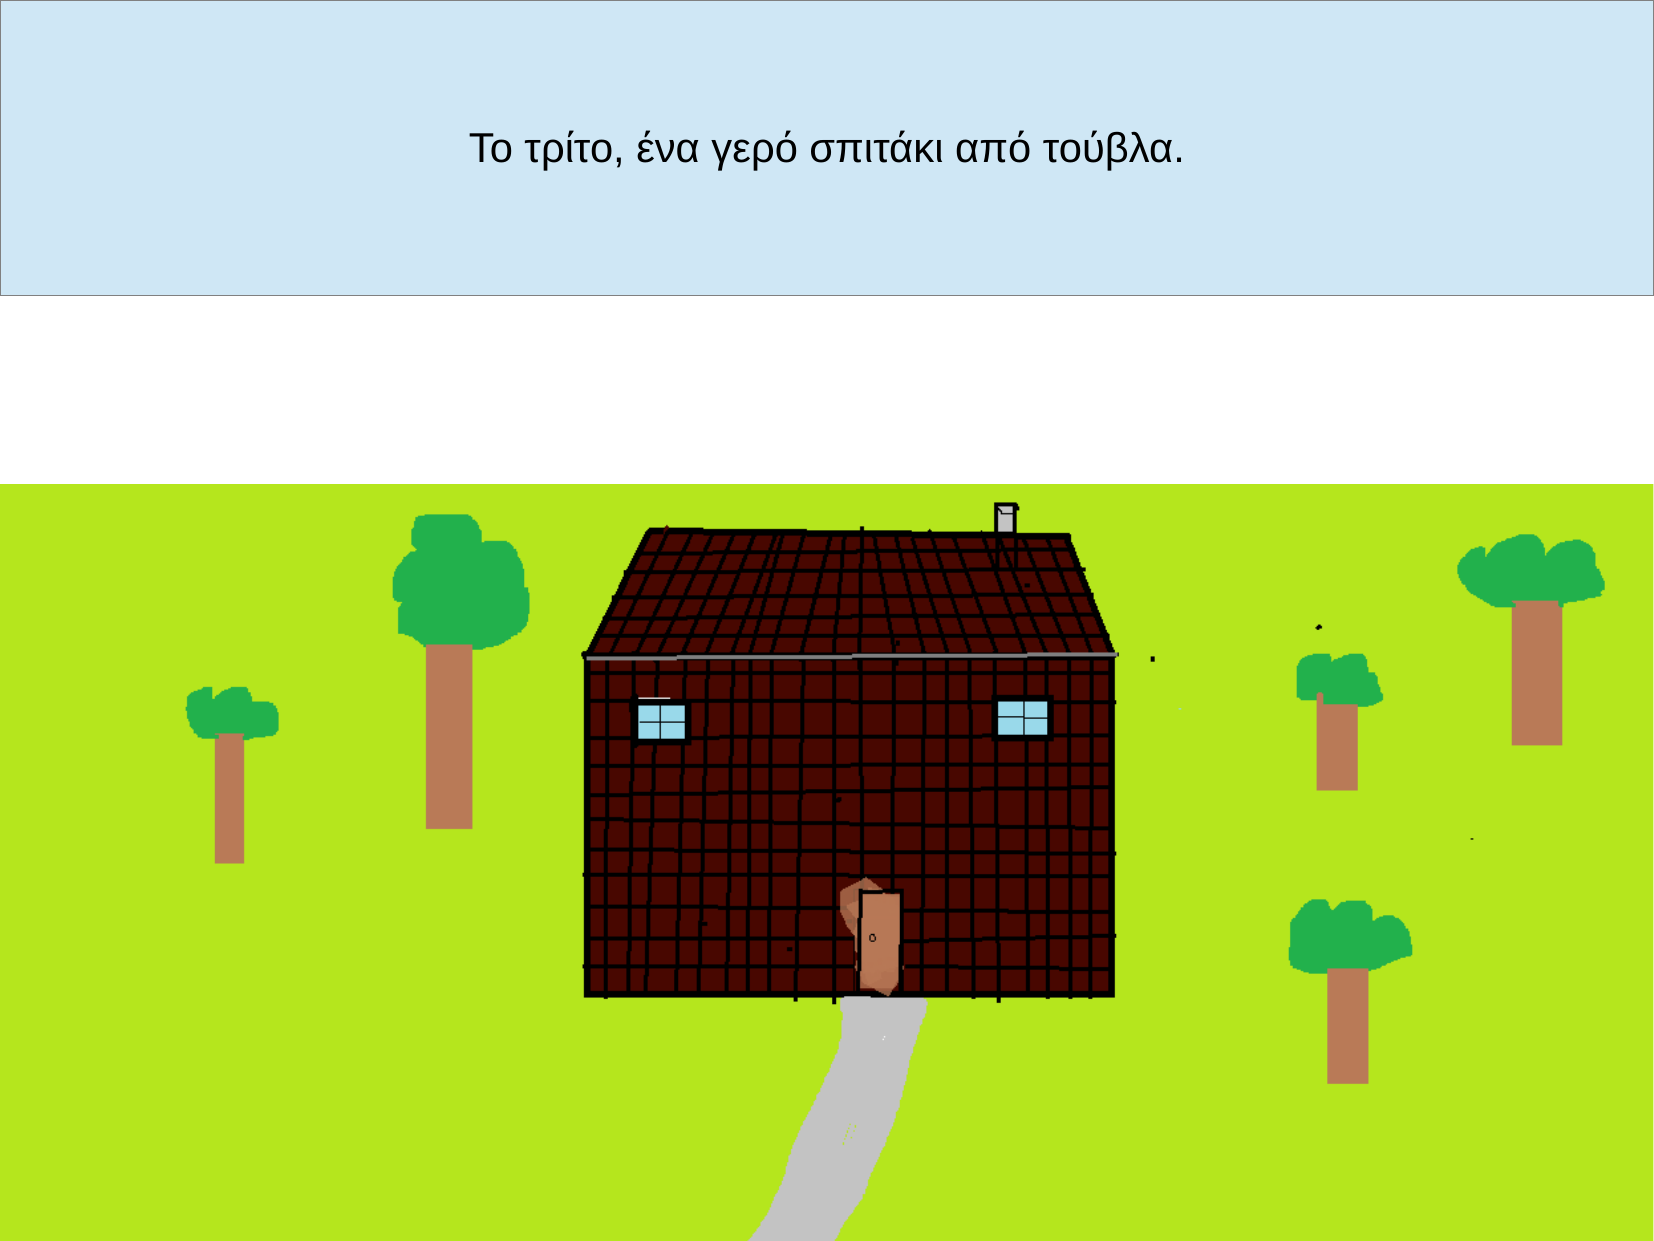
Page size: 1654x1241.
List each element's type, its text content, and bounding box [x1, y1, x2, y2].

picture [0, 484, 1654, 1241]
text_box Το τρίτο, ένα γερό σπιτάκι από τούβλα. [0, 0, 1654, 296]
